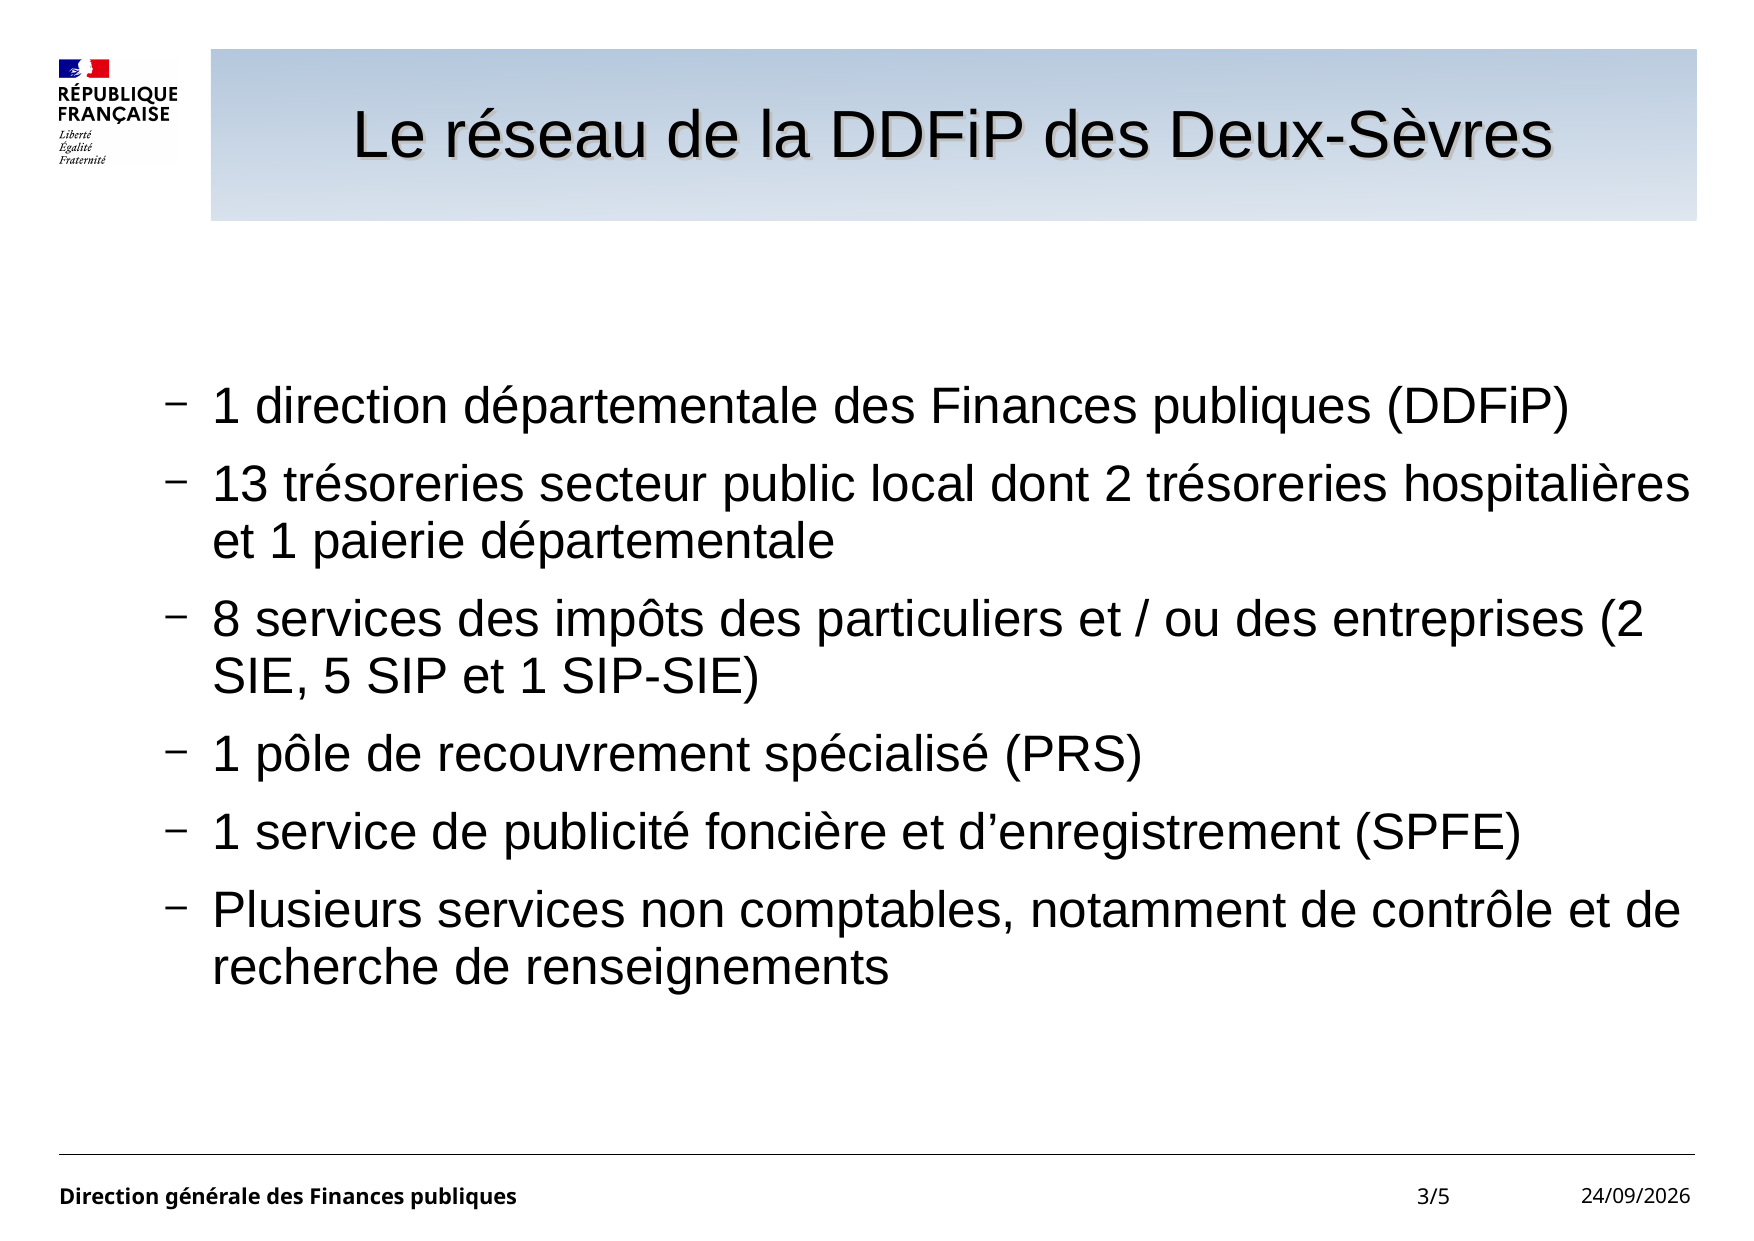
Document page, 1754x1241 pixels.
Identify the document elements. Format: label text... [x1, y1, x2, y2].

title Le réseau de la DDFiP des Deux-Sèvres [210, 49, 1697, 221]
picture [59, 59, 178, 164]
list 1 direction départementale des Finances publiques (DDFiP) 13 trésoreries secteur public local dont 2 trésoreries hospitalières et 1 paierie départementale 8 services des impôts des particuliers et / ou des entreprises (2 SIE, 5 SIP et 1 SIP-SIE) 1 pôle de recouvrement spécialisé (PRS) 1 service de publicité foncière et d’enregistrement (SPFE) Plusieurs services non comptables, notamment de contrôle et de recherche de renseignements [87, 290, 1697, 1010]
